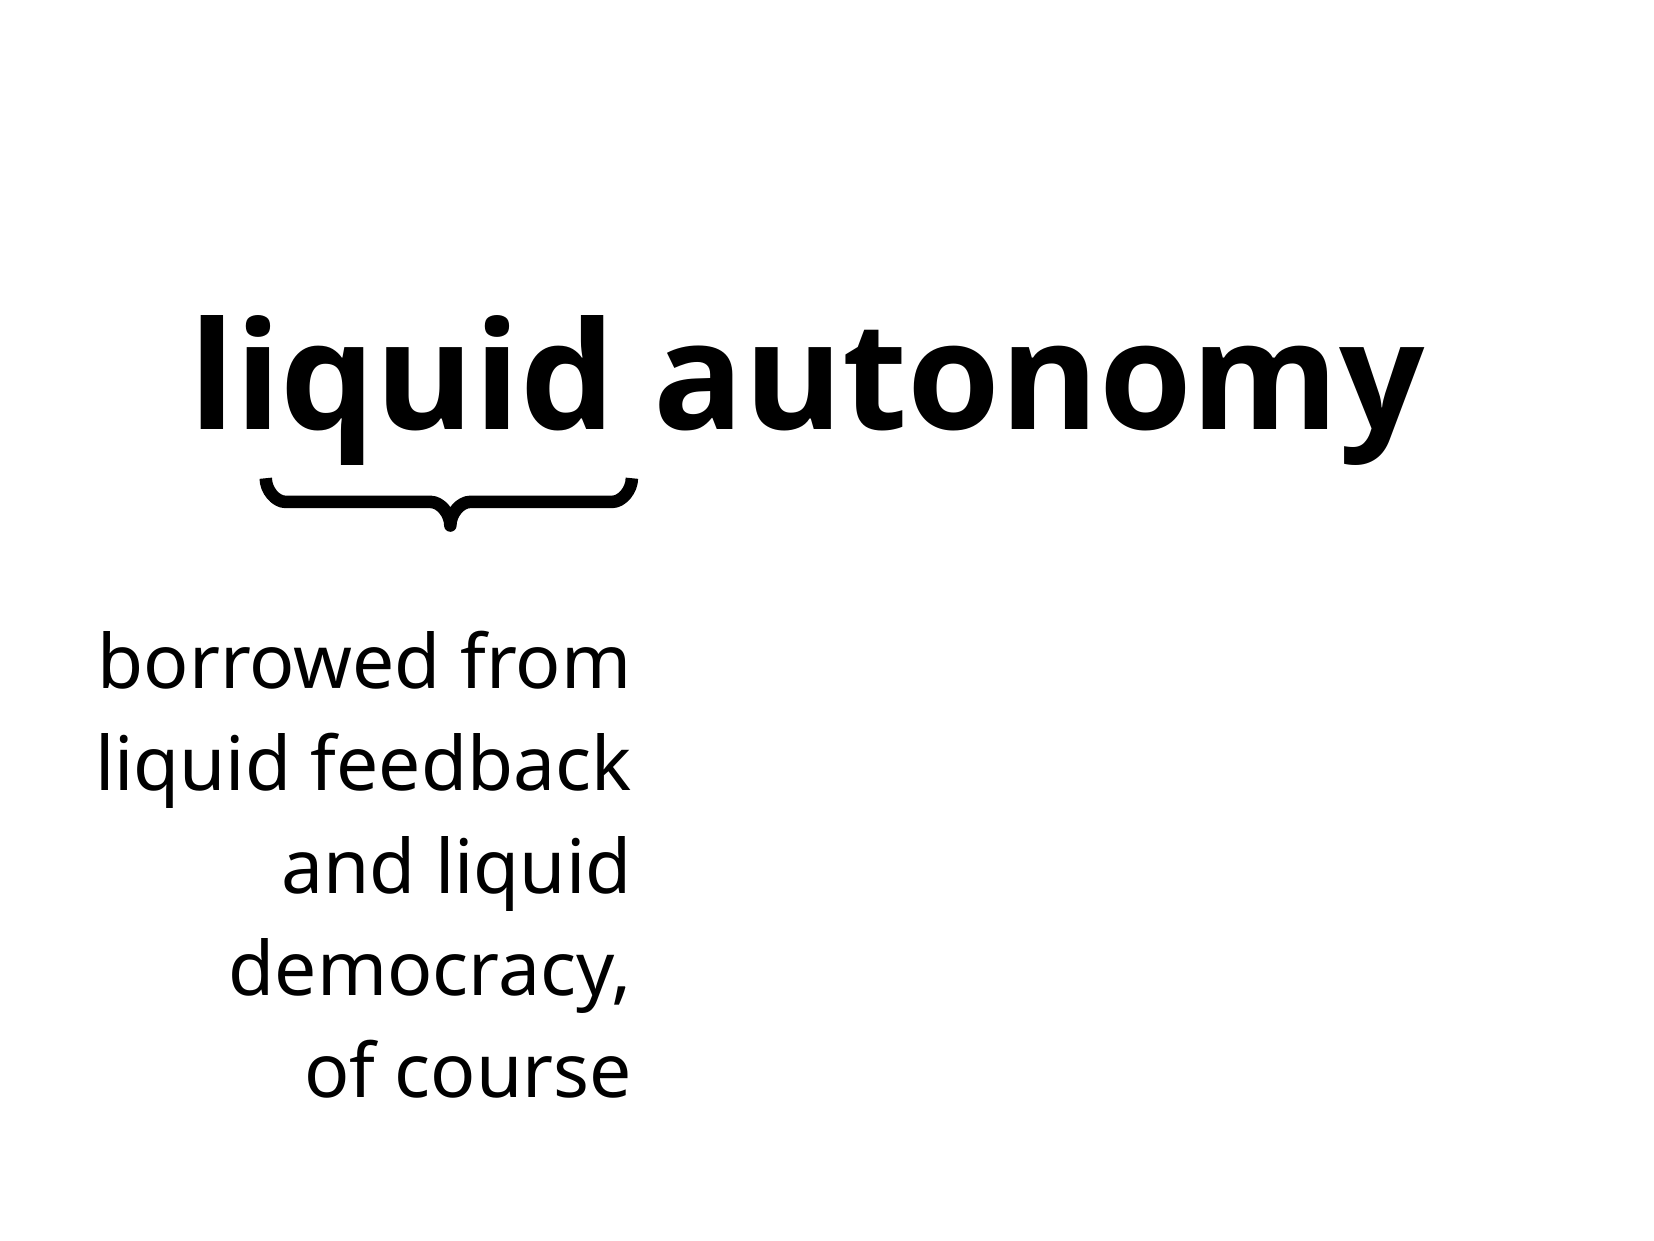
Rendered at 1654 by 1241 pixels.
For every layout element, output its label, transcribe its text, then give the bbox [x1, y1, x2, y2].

list borrowed from liquid feedback and liquid democracy, of course [29, 476, 632, 1136]
title liquid autonomy [82, 267, 1571, 475]
